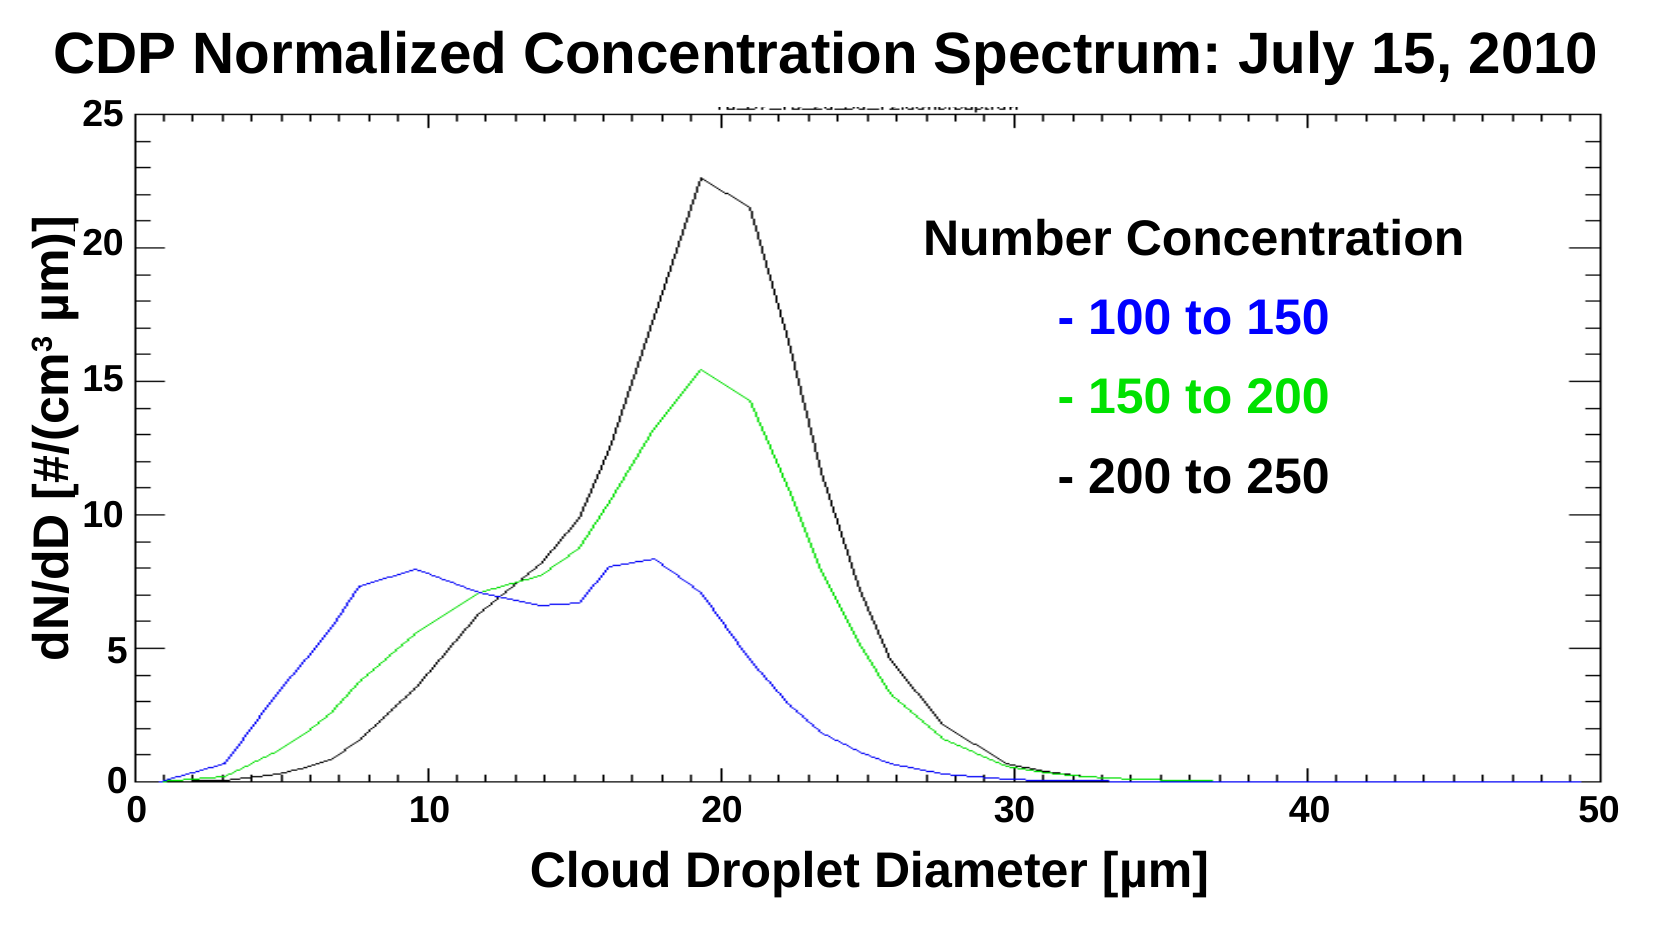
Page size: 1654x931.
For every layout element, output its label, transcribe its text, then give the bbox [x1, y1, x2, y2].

text_box 10 [75, 494, 131, 536]
text_box 15 [75, 359, 131, 401]
text_box 10 [390, 790, 469, 827]
text_box Number Concentration - 100 to 150 - 150 to 200 - 200 to 250 [893, 179, 1494, 514]
text_box dN/dD [#/(cm3 µm)] [16, 86, 89, 802]
picture [23, 107, 1651, 806]
text_box 50 [1559, 790, 1639, 827]
text_box 20 [75, 223, 131, 265]
text_box 0 [103, 760, 131, 802]
text_box 30 [975, 790, 1054, 827]
text_box Cloud Droplet Diameter [µm] [138, 811, 1601, 906]
text_box 40 [1270, 790, 1350, 827]
text_box 25 [75, 93, 131, 135]
text_box 20 [682, 790, 762, 827]
text_box 5 [103, 630, 131, 672]
text_box 0 [124, 789, 149, 827]
text_box CDP Normalized Concentration Spectrum: July 15, 2010 [0, 20, 1654, 86]
